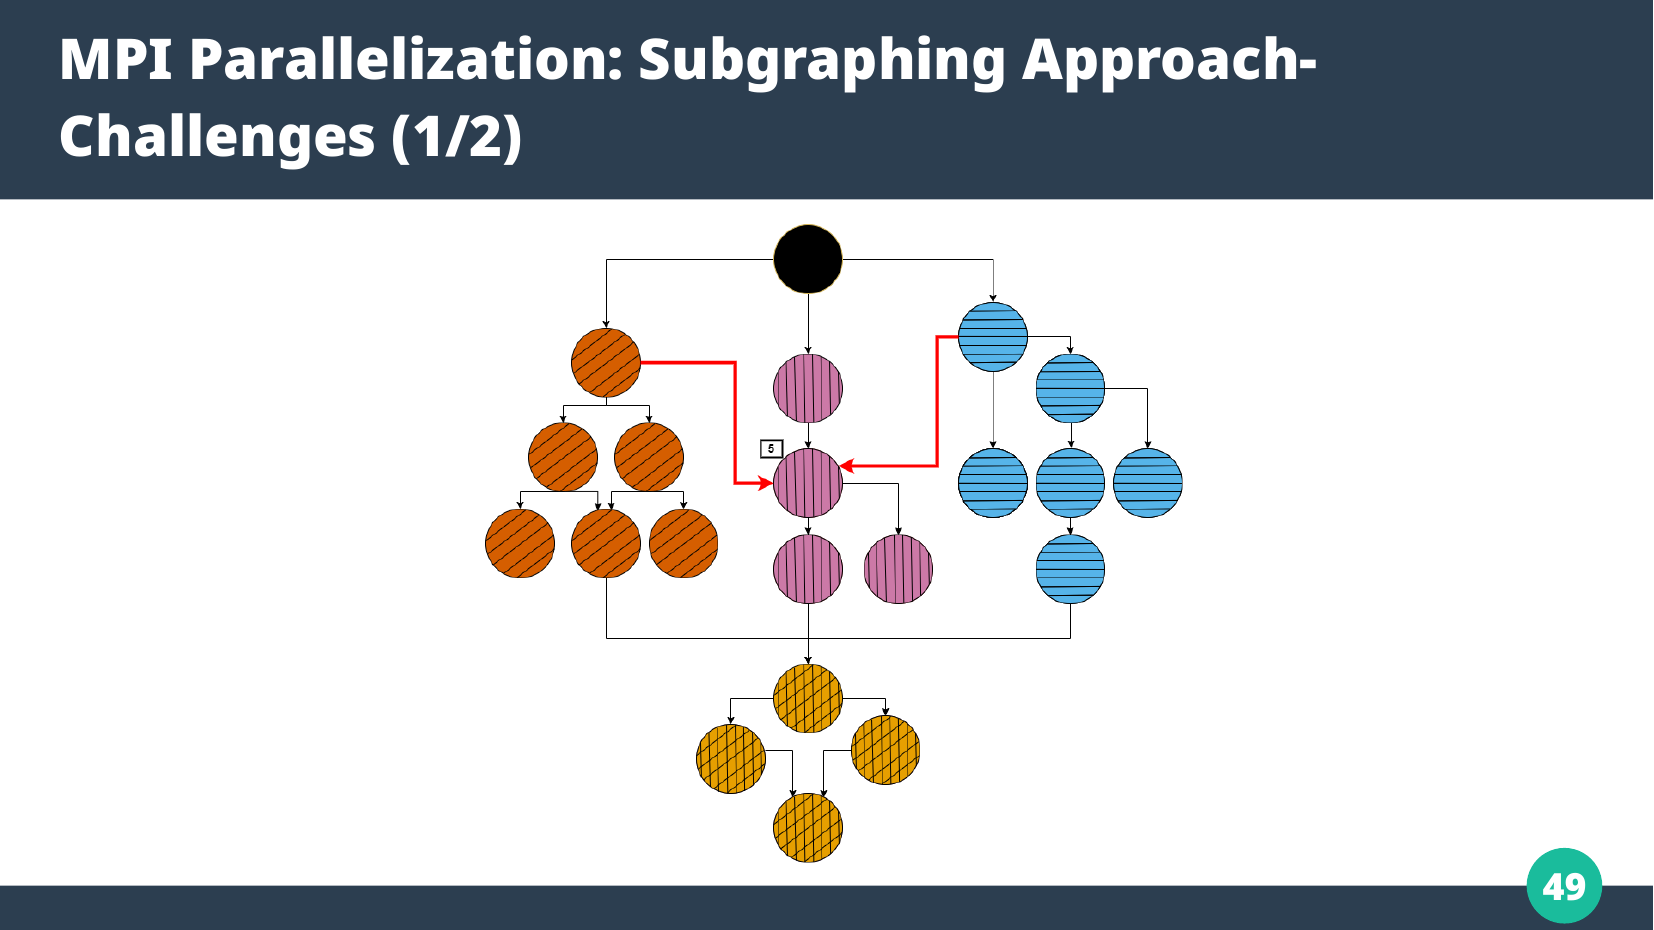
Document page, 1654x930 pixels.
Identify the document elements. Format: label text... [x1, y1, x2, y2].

picture [485, 224, 1183, 863]
title MPI Parallelization: Subgraphing Approach- Challenges (1/2) [58, 36, 1594, 155]
